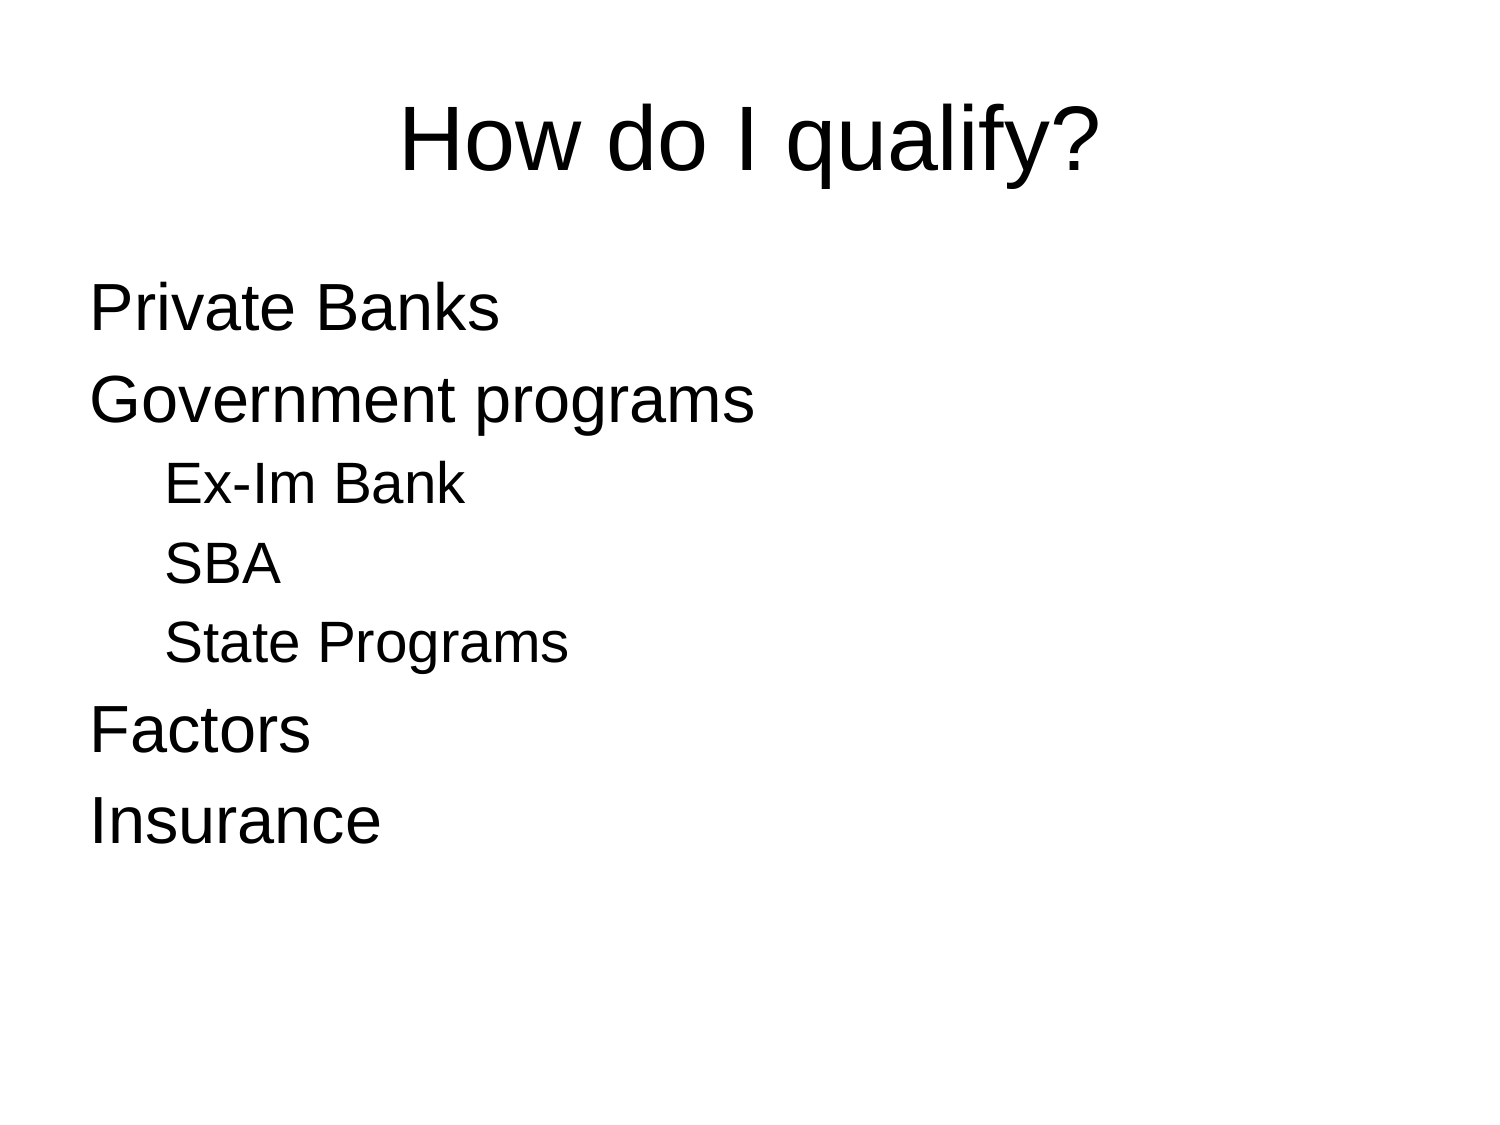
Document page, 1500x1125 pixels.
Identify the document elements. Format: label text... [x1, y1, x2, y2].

title How do I qualify? [75, 45, 1426, 233]
list Private Banks Government programs Ex-Im Bank SBA State Programs Factors Insurance [75, 262, 1426, 1006]
